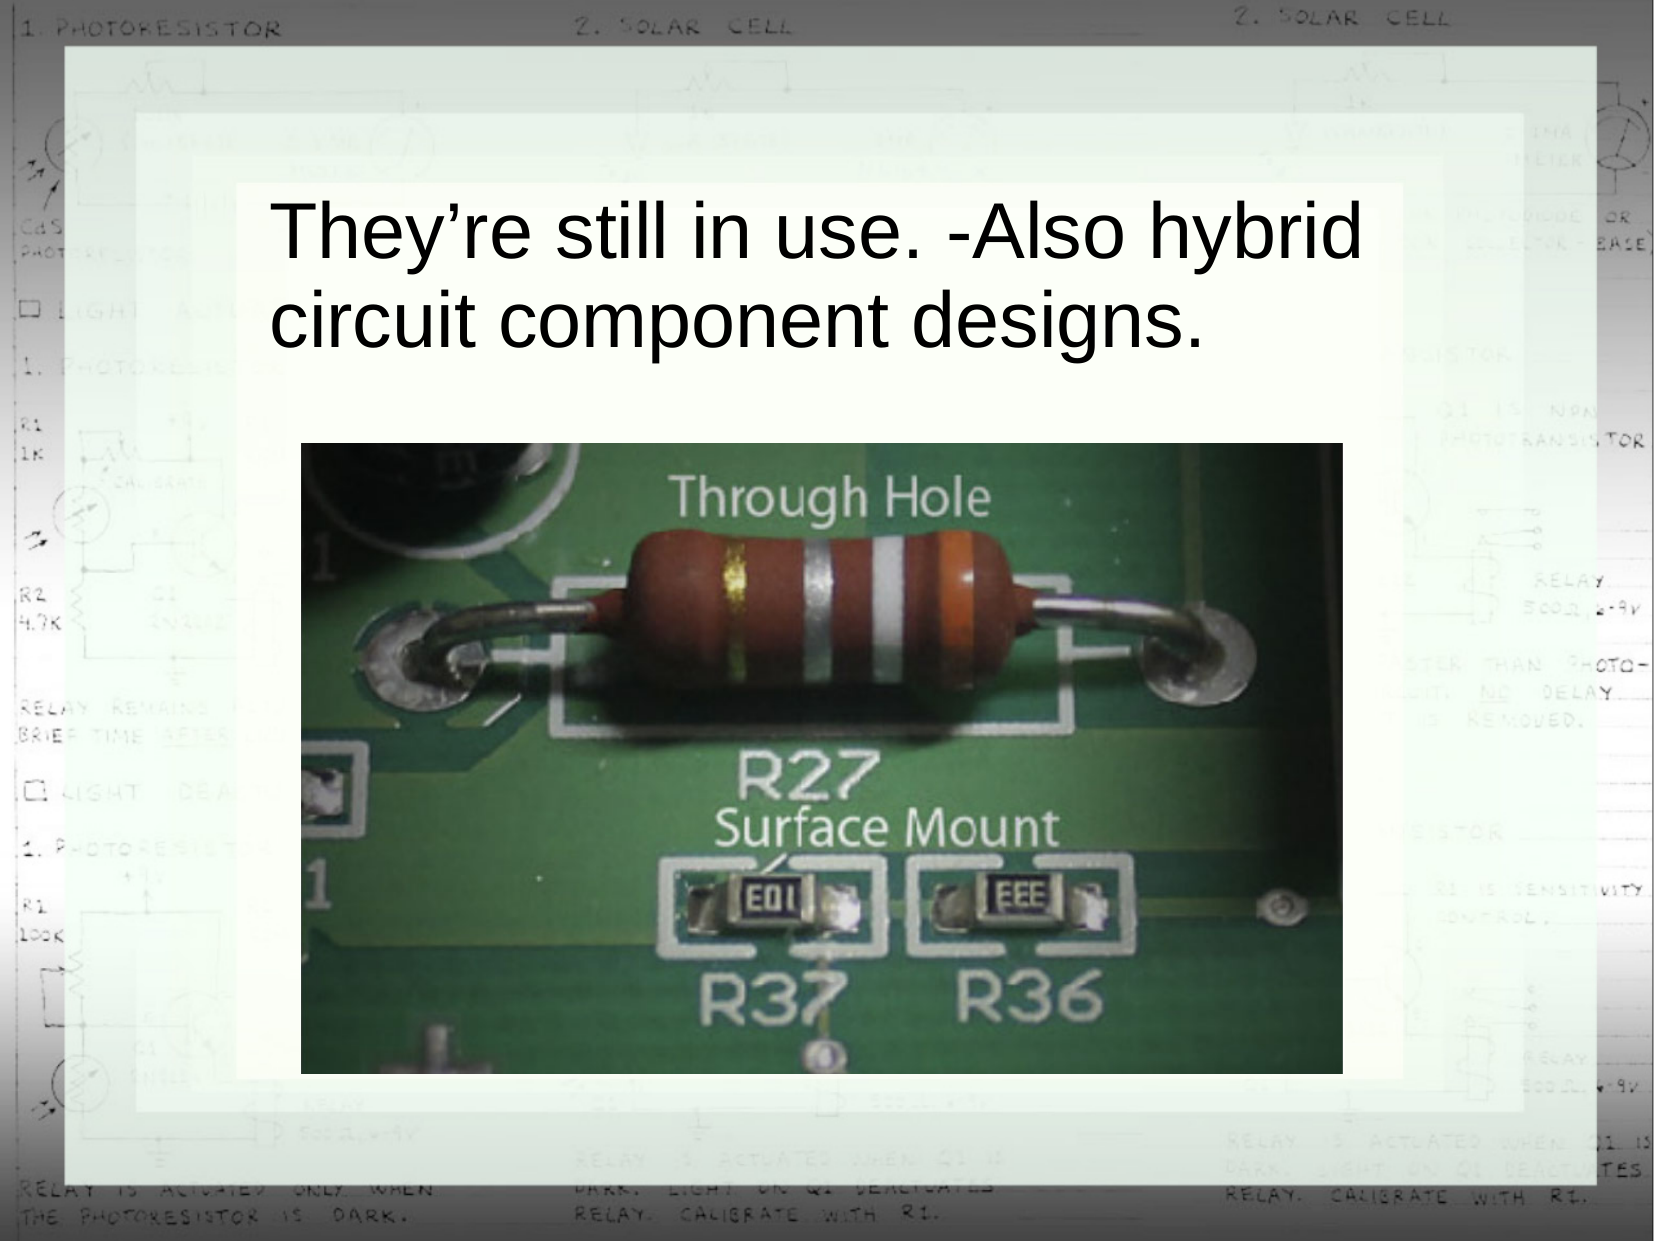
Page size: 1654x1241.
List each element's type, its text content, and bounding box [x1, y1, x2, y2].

picture [0, 0, 1654, 1241]
text_box They’re still in use. -Also hybrid circuit component designs. [254, 179, 1443, 405]
